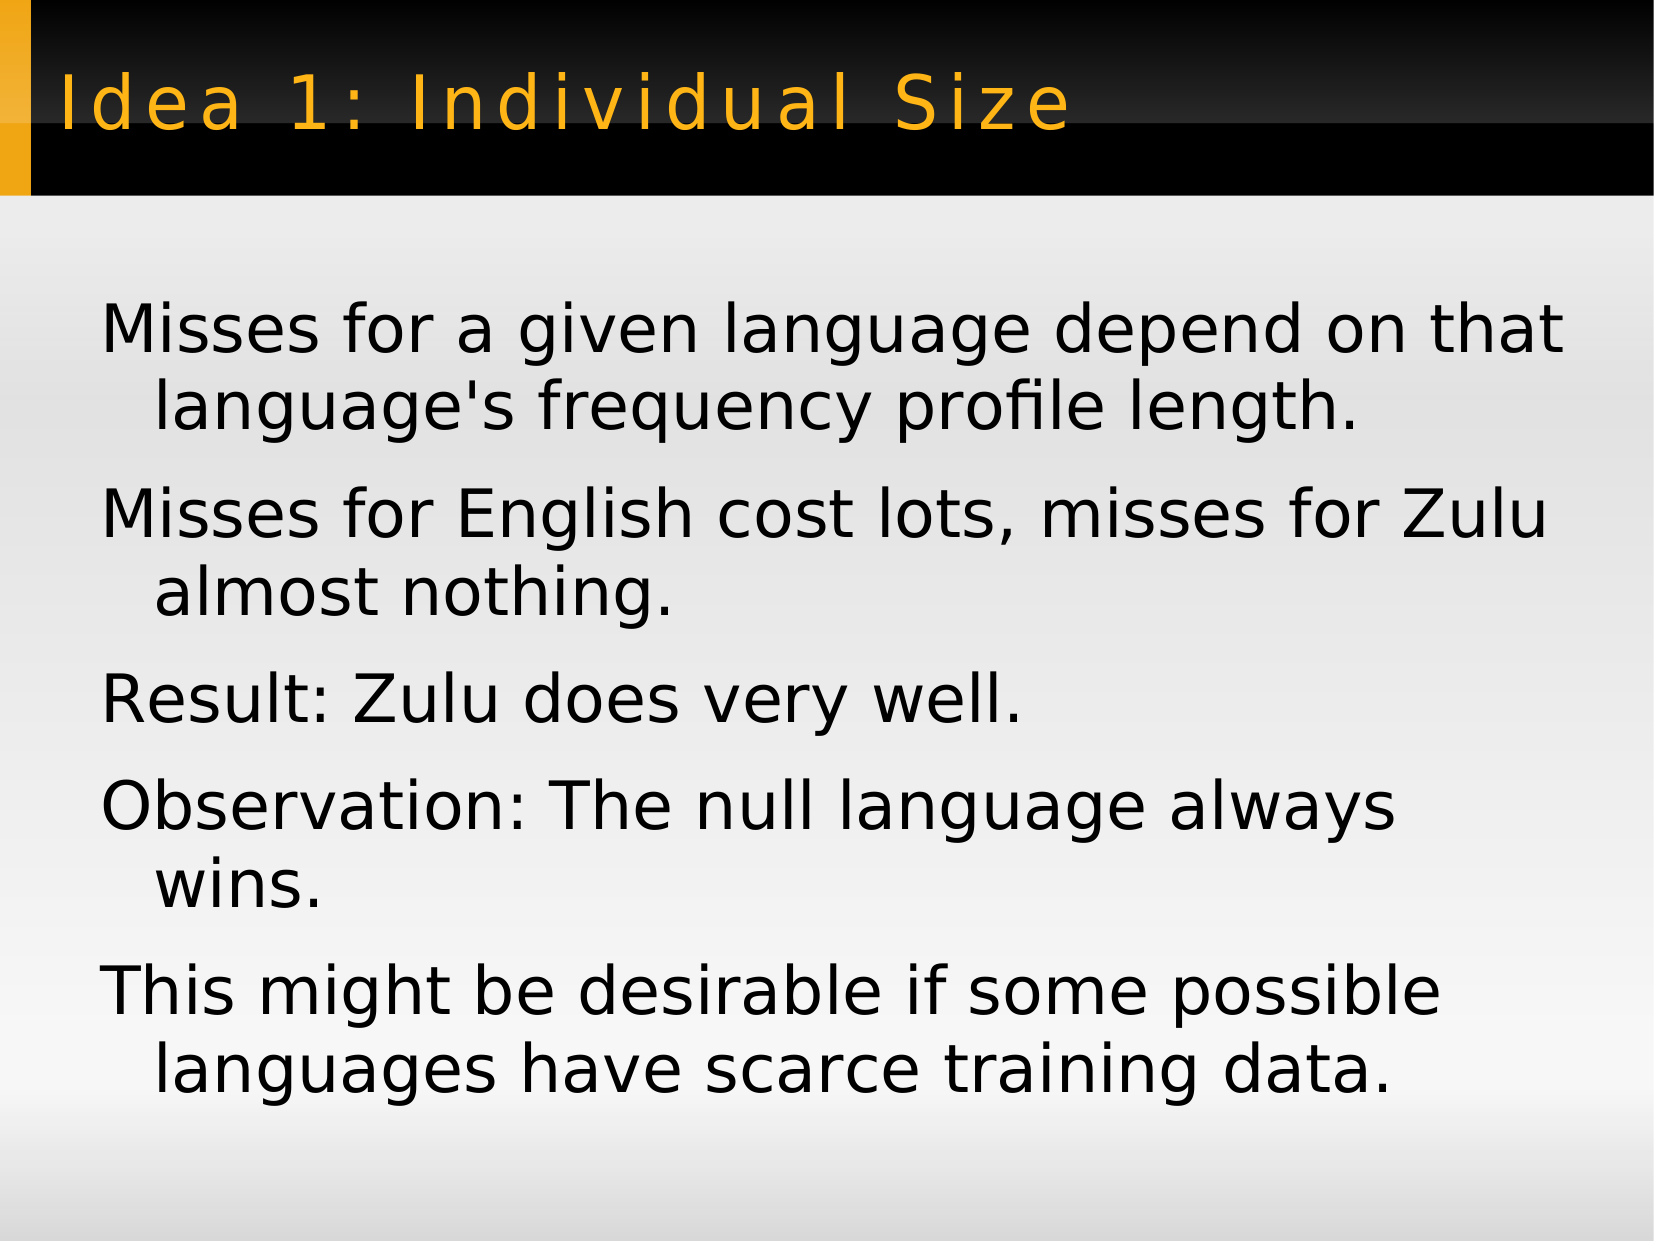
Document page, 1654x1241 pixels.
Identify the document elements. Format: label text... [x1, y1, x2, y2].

title Idea 1: Individual Size [59, 29, 1270, 178]
picture [0, 0, 1654, 1241]
list Misses for a given language depend on that language's frequency profile length. Misses for English cost lots, misses for Zulu almost nothing. Result: Zulu does very well. Observation: The null language always wins. This might be desirable if some possible languages have scarce training data. [82, 290, 1571, 1109]
